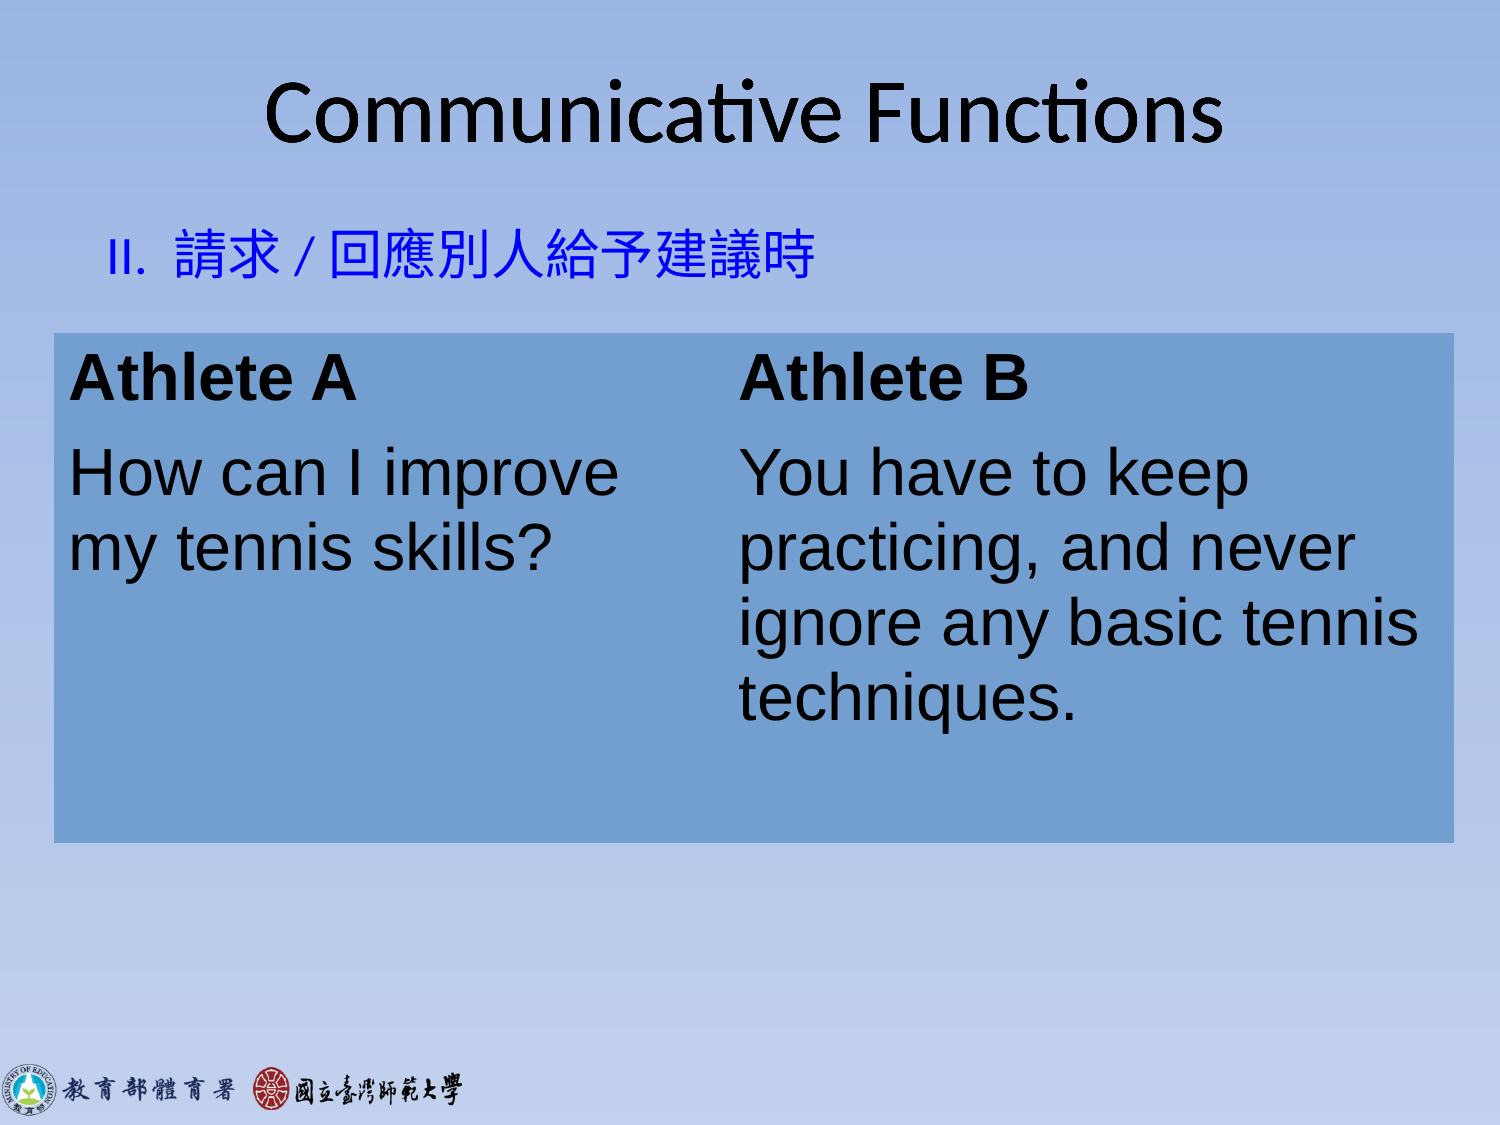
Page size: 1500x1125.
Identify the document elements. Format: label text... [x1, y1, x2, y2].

table_header Athlete B [724, 333, 1454, 428]
table_header Athlete A [54, 333, 724, 428]
title Communicative Functions [70, 11, 1421, 200]
table_cell How can I improve my tennis skills? [54, 428, 724, 843]
list II. 請求/回應別人給予建議時 [35, 212, 1430, 956]
table_cell You have to keep practicing, and never ignore any basic tennis techniques. [724, 428, 1454, 843]
